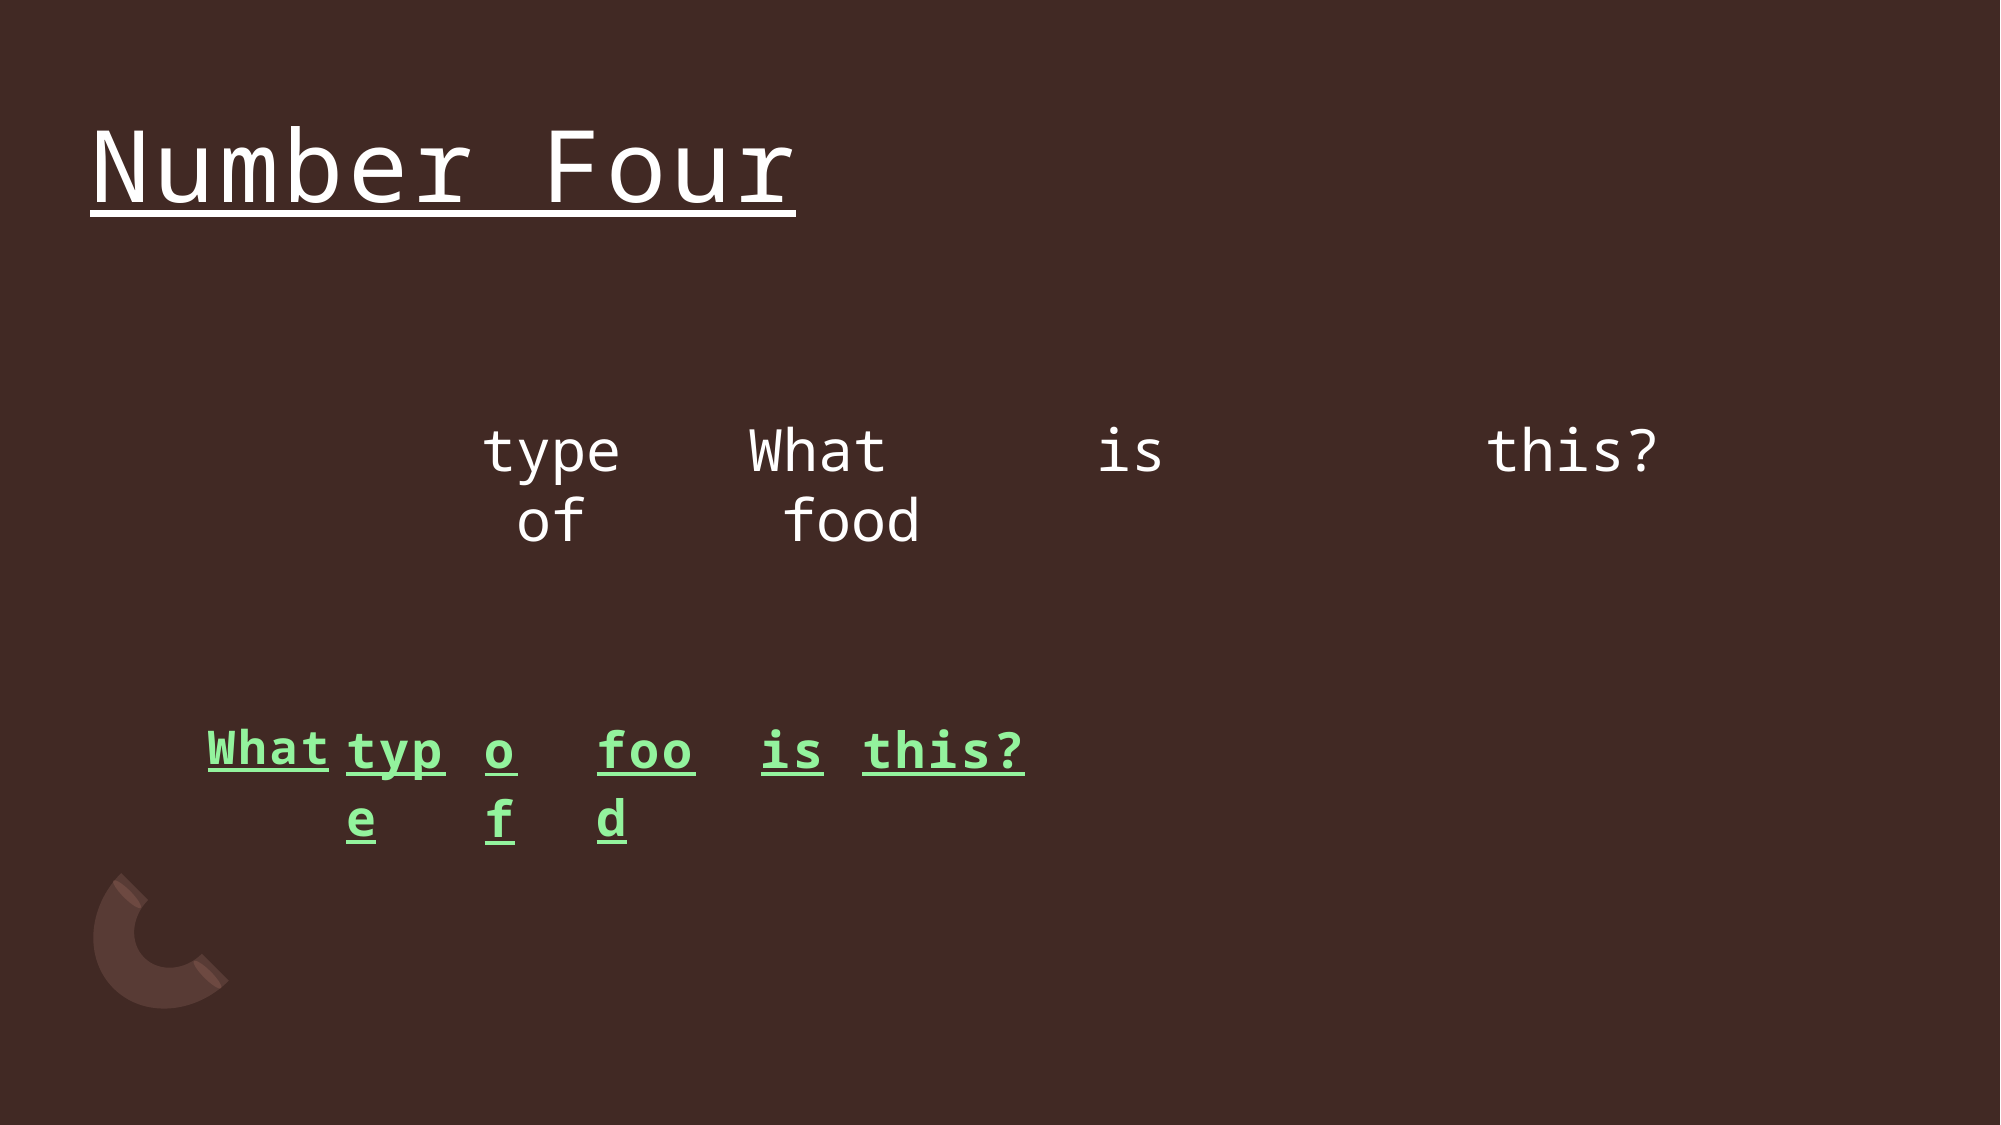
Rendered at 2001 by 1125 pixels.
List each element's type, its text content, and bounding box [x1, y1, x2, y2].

text_box is [742, 691, 844, 789]
text_box this? [844, 691, 1192, 789]
list What [189, 692, 377, 790]
text_box food [578, 691, 729, 789]
text_box of [466, 692, 565, 790]
text_box type [328, 691, 479, 789]
title Number Four [90, 90, 1910, 309]
text_box type What is this? of food [466, 406, 1801, 563]
